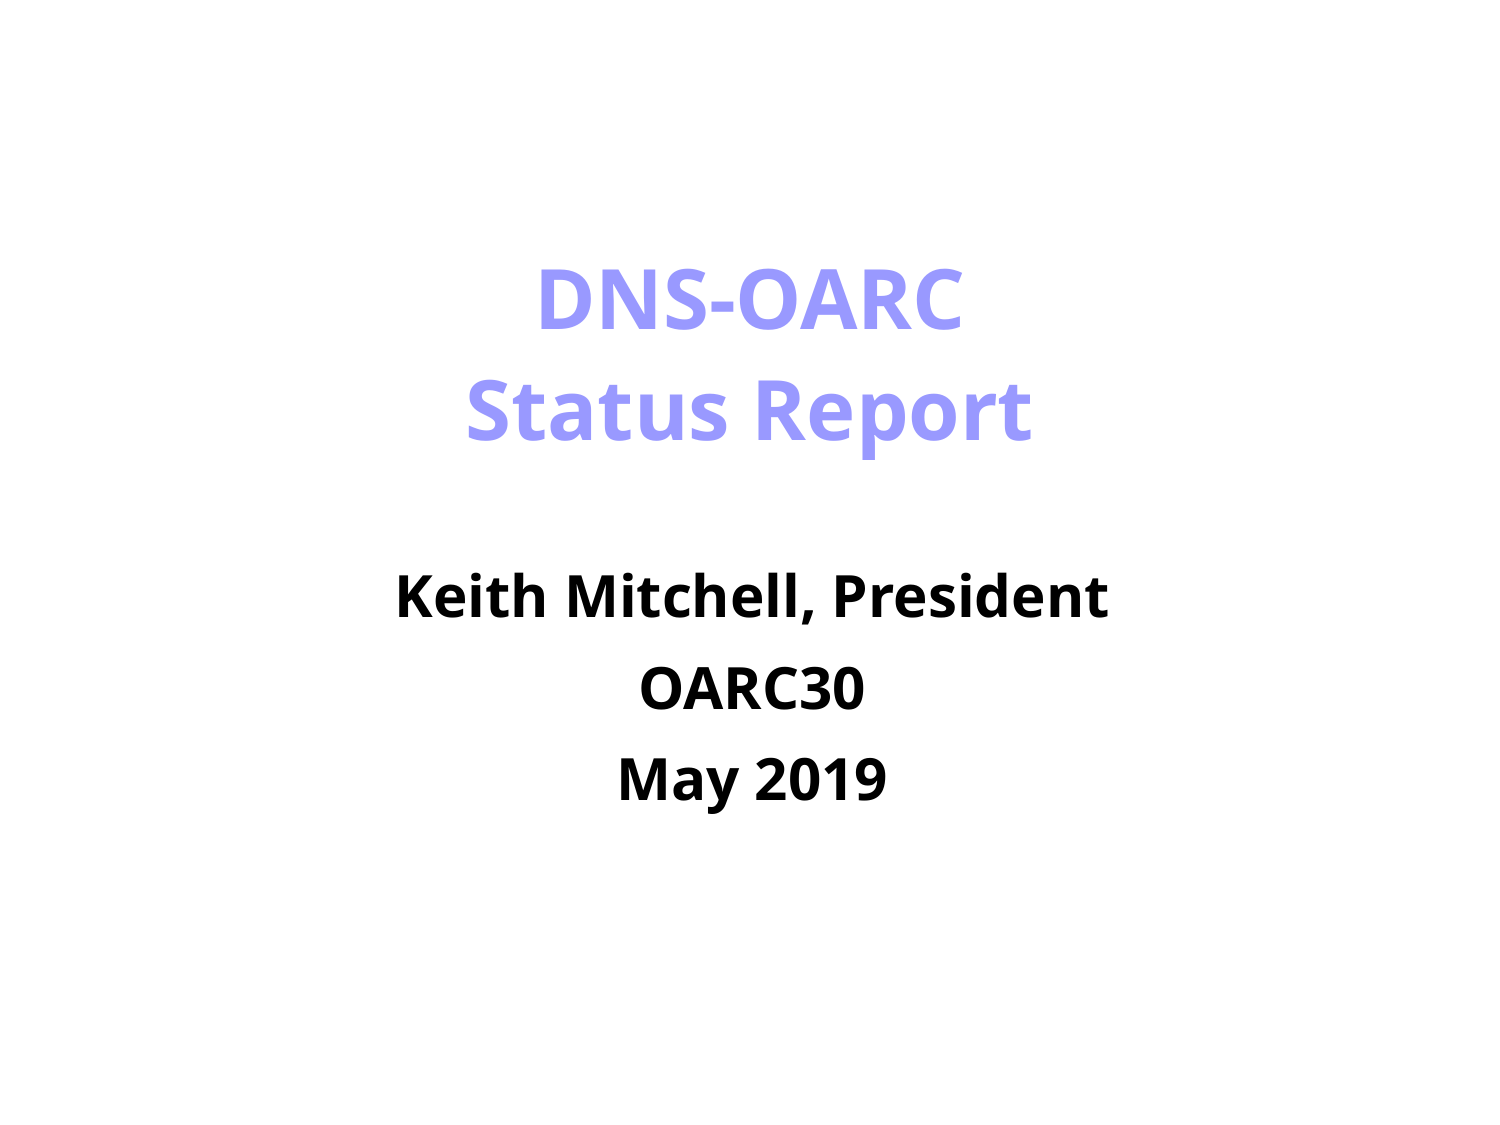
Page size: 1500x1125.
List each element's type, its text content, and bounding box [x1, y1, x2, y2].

text_box Keith Mitchell, President OARC30 May 2019 [189, 487, 1240, 885]
title DNS-OARC Status Report [112, 256, 1388, 448]
